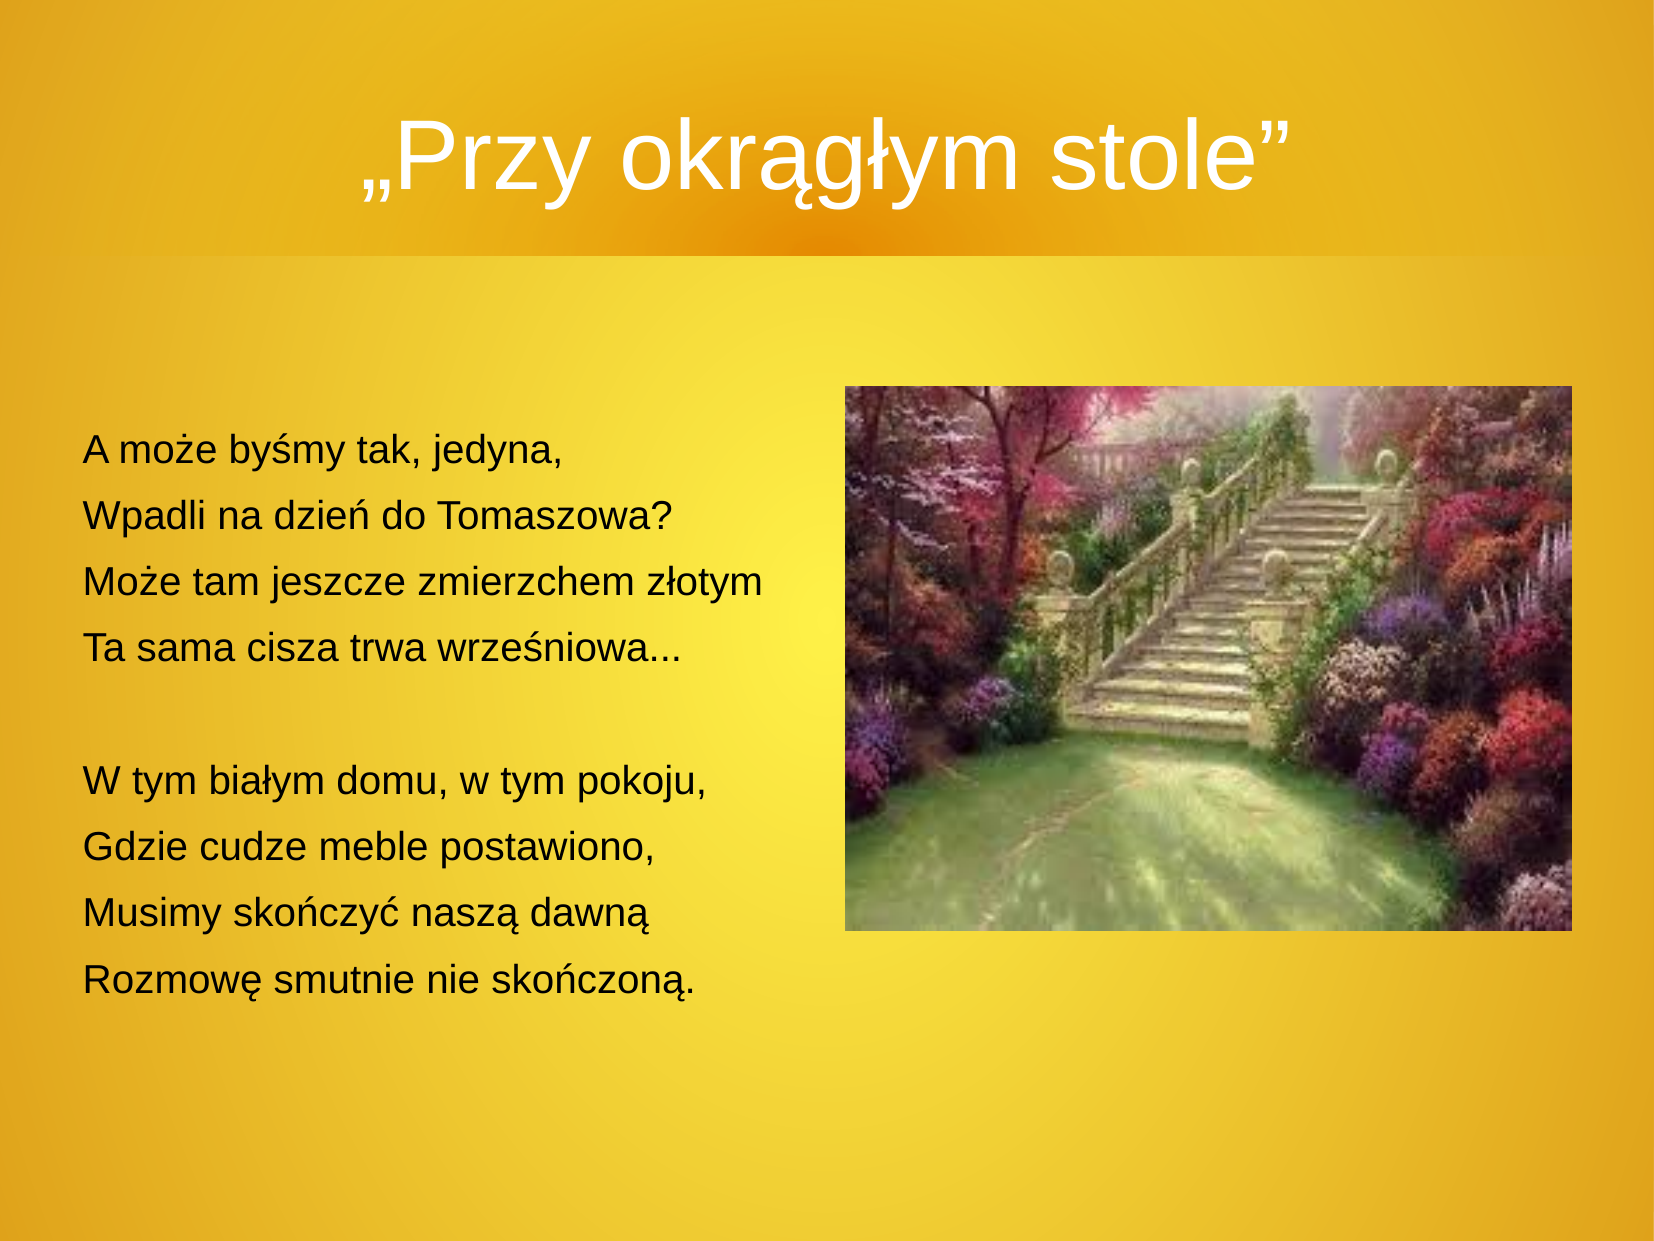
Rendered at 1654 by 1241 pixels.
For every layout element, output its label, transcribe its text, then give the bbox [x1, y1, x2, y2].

picture [845, 386, 1572, 931]
title „Przy okrągłym stole” [82, 47, 1571, 252]
list A może byśmy tak, jedyna, Wpadli na dzień do Tomaszowa? Może tam jeszcze zmierzchem złotym Ta sama cisza trwa wrześniowa... W tym białym domu, w tym pokoju, Gdzie cudze meble postawiono, Musimy skończyć naszą dawną Rozmowę smutnie nie skończoną. [82, 290, 809, 1010]
